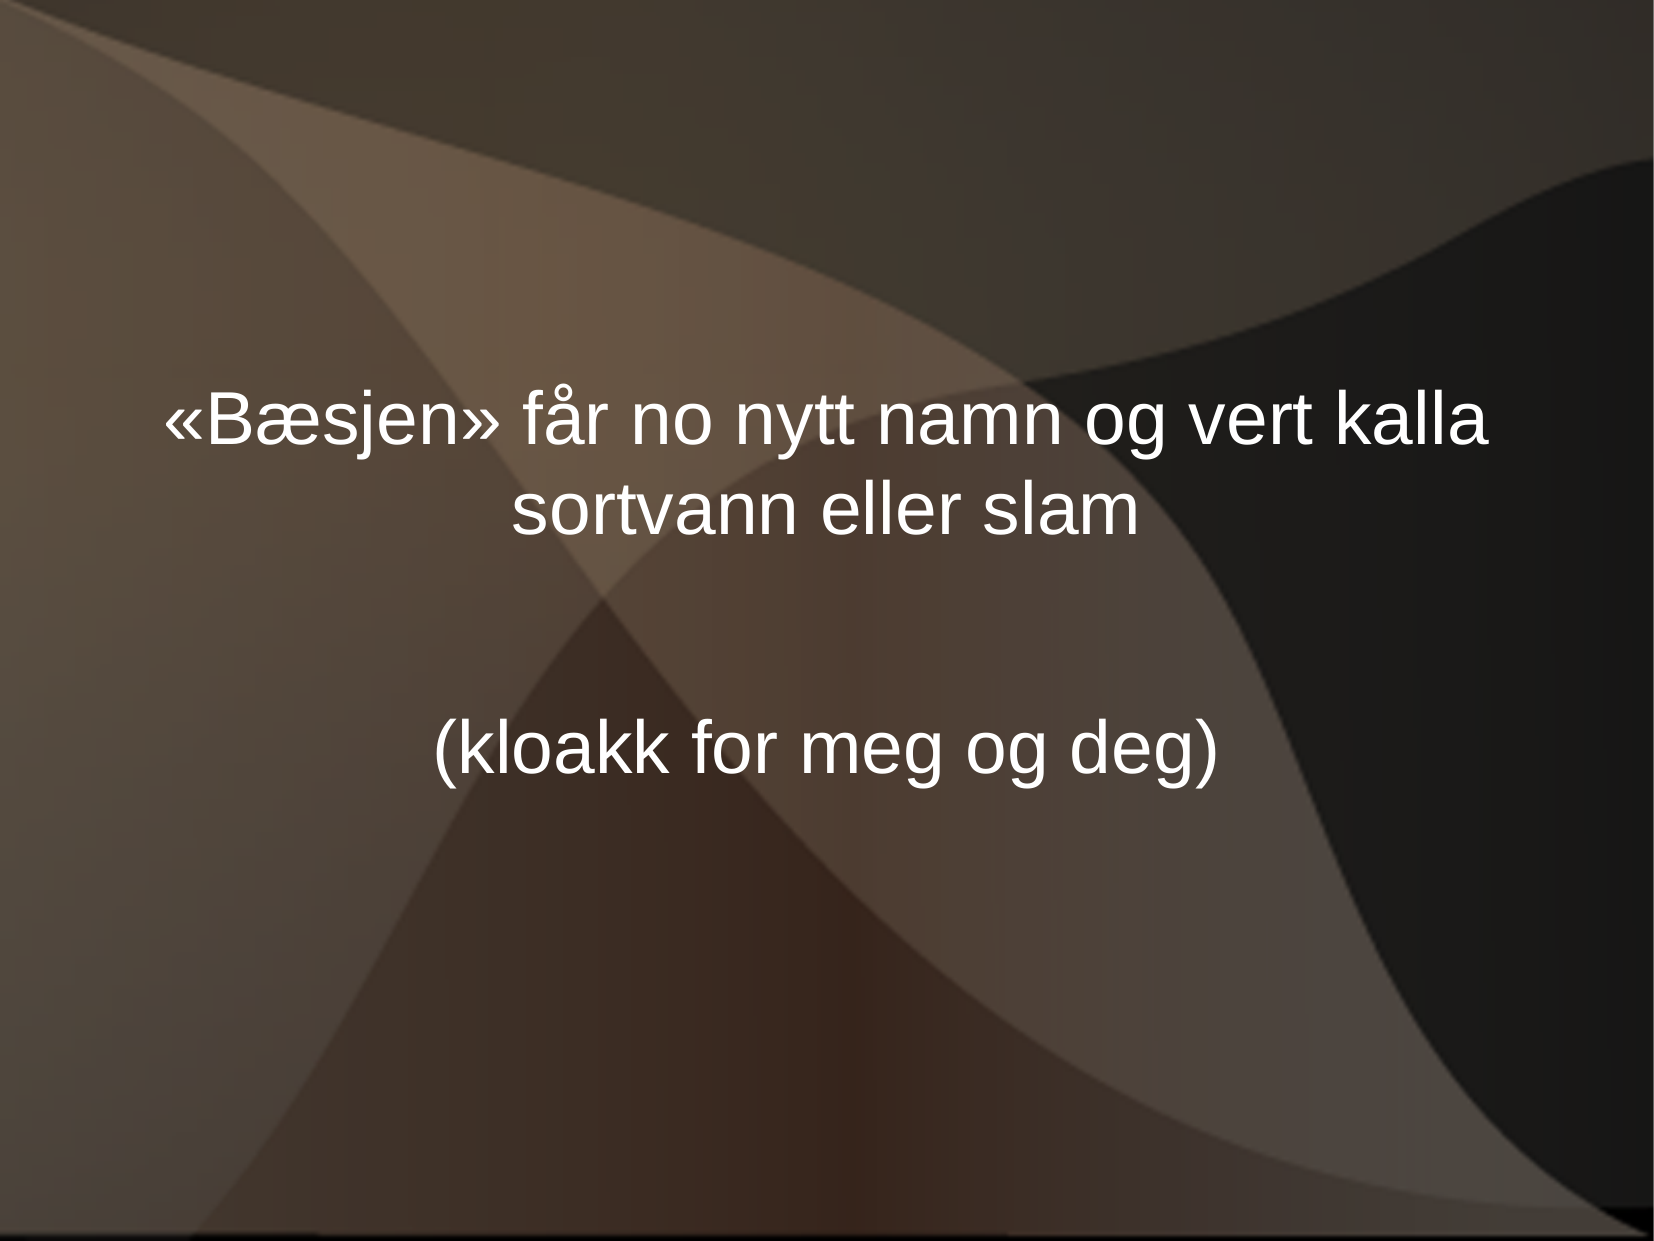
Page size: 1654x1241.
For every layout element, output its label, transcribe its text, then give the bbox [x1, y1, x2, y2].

subtitle «Bæsjen» får no nytt namn og vert kalla sortvann eller slam (kloakk for meg og deg) [82, 49, 1571, 1109]
